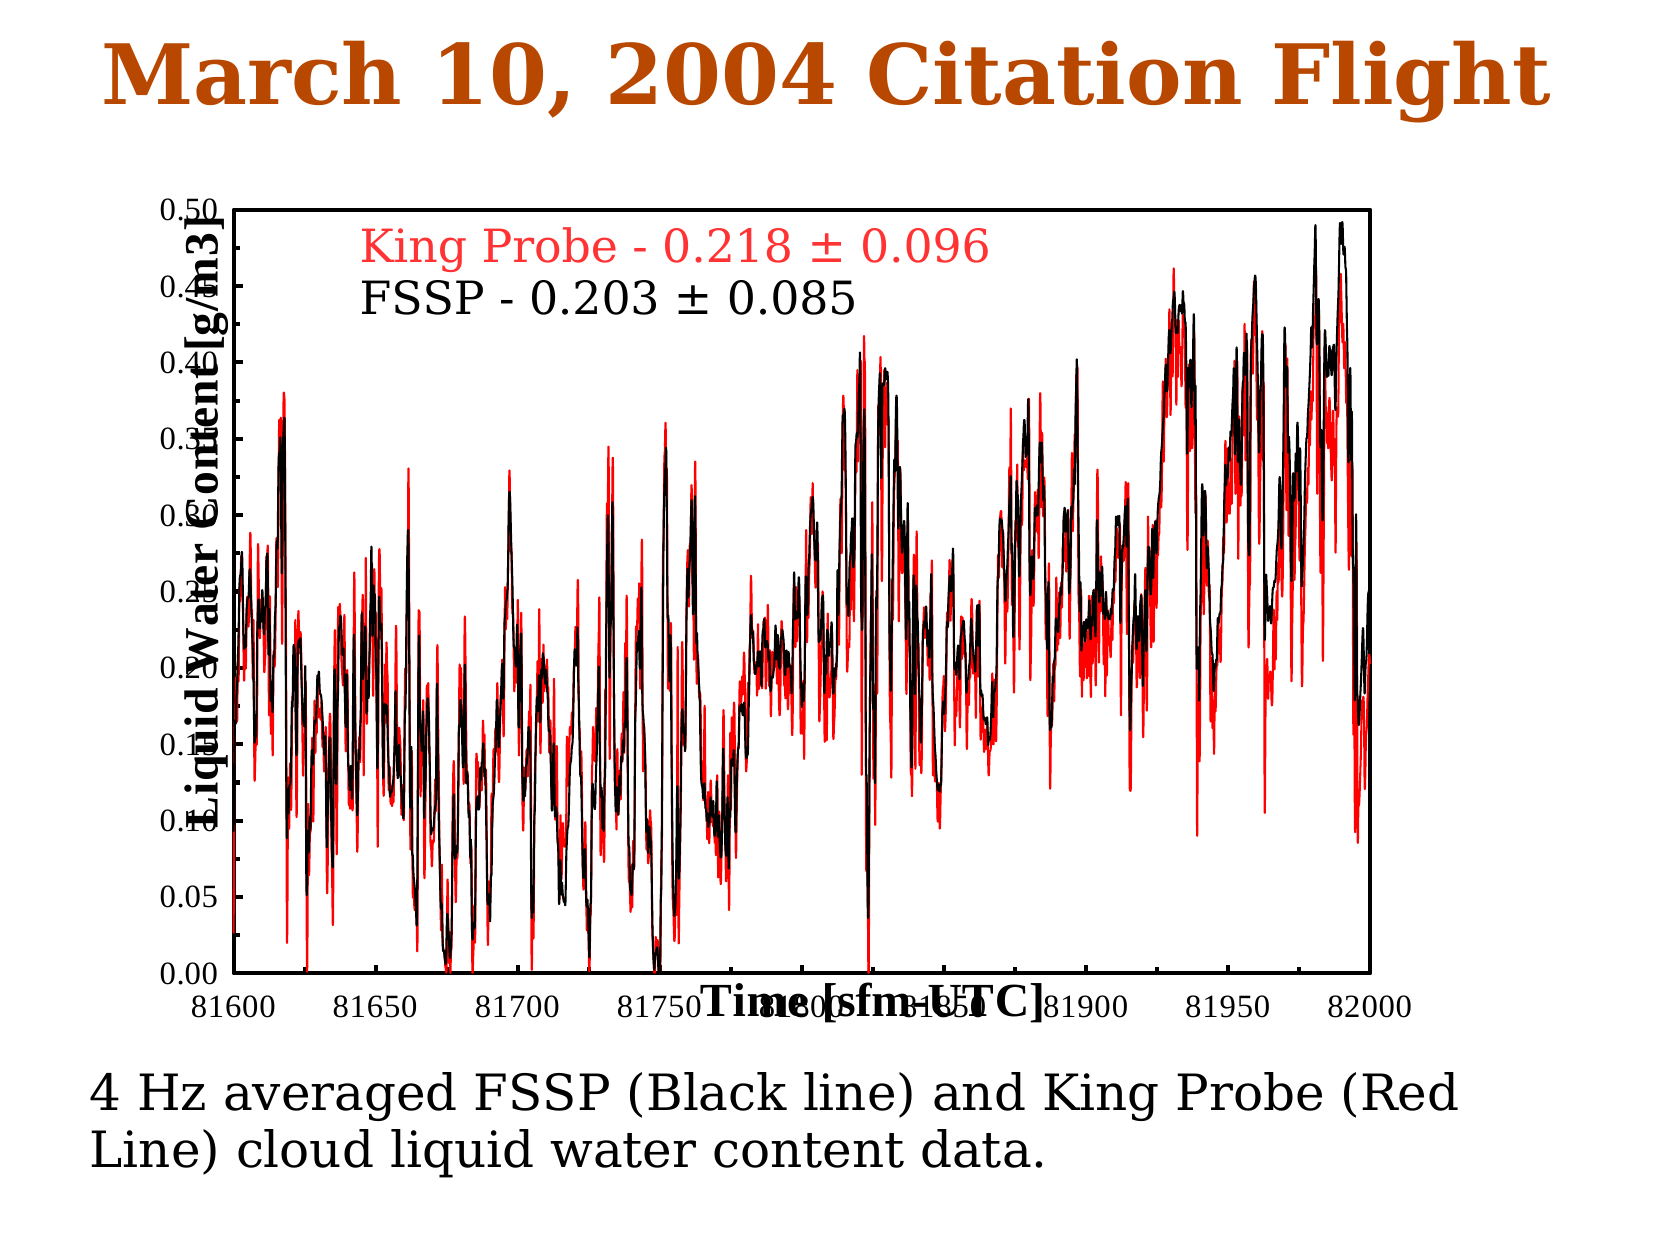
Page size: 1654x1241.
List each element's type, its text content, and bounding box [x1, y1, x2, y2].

text_box King Probe - 0.218 ± 0.096 FSSP - 0.203 ± 0.085 [344, 213, 1122, 335]
text_box March 10, 2004 Citation Flight [0, 20, 1654, 132]
text_box 4 Hz averaged FSSP (Black line) and King Probe (Red Line) cloud liquid water content data. [74, 1057, 1613, 1190]
chart [144, 150, 1482, 1042]
